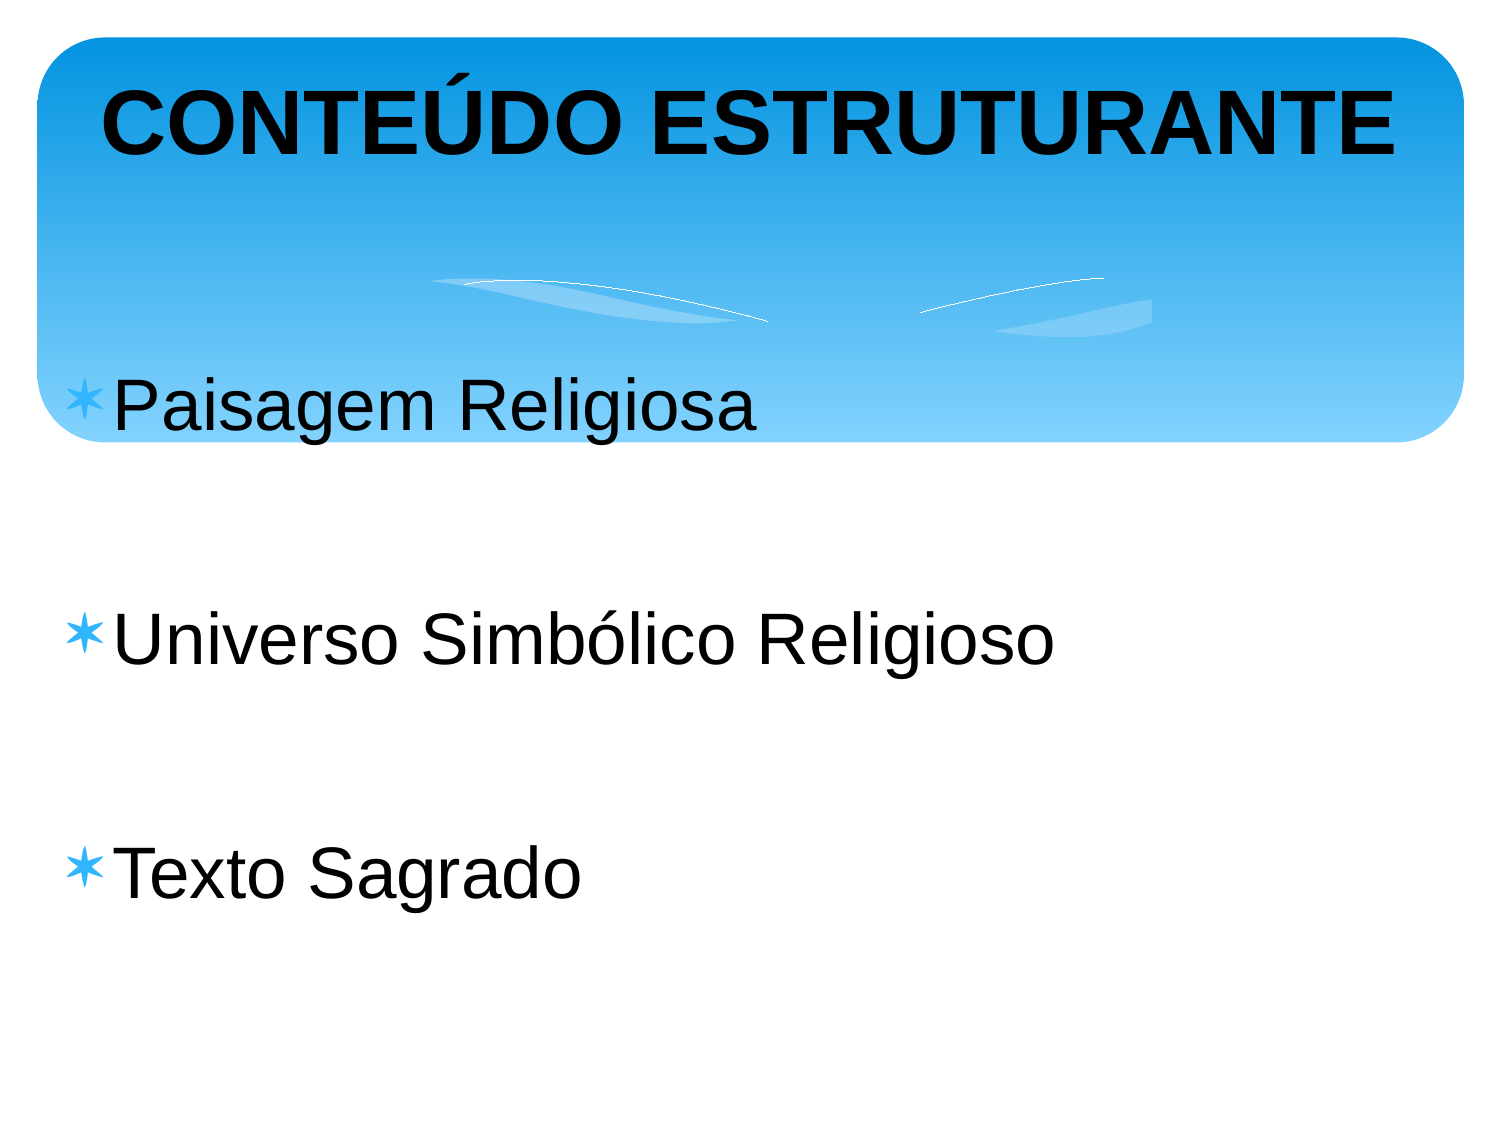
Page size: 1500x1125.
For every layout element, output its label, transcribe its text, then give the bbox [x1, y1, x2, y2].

list Paisagem Religiosa Universo Simbólico Religioso Texto Sagrado [53, 349, 1471, 1094]
title CONTEÚDO ESTRUTURANTE [75, 55, 1425, 261]
